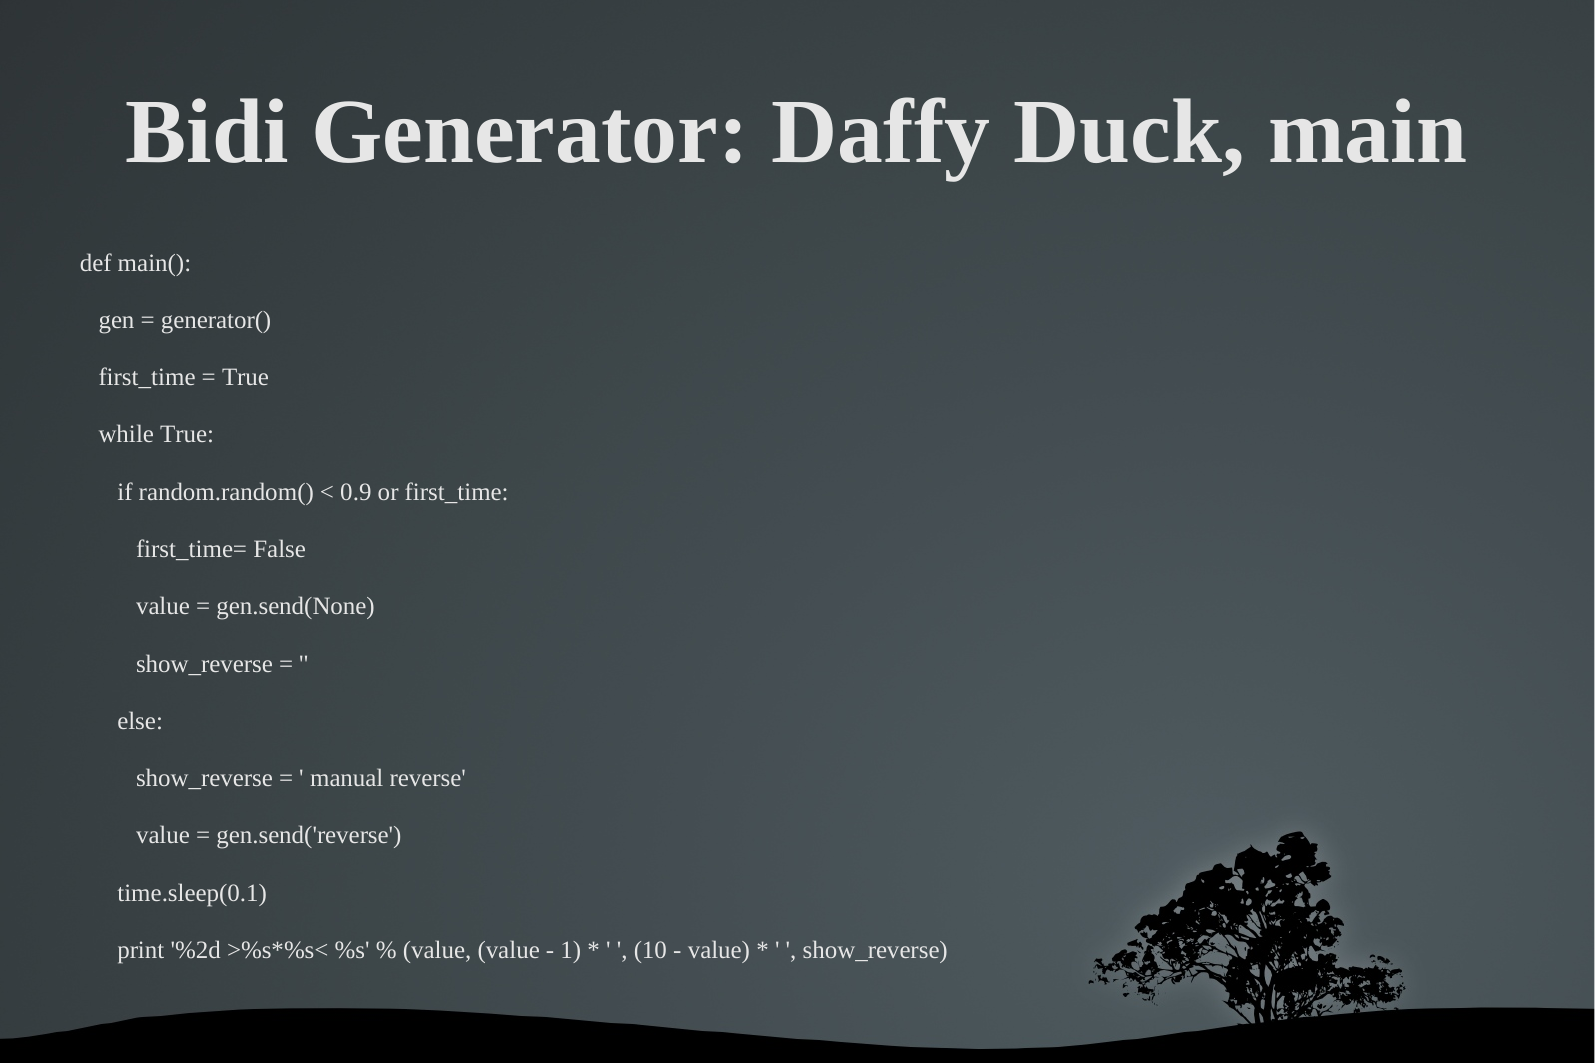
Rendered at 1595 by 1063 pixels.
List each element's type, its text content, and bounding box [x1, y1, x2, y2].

list def main(): gen = generator() first_time = True while True: if random.random() < 0.9 or first_time: first_time= False value = gen.send(None) show_reverse = '' else: show_reverse = ' manual reverse' value = gen.send('reverse') time.sleep(0.1) print '%2d >%s*%s< %s' % (value, (value - 1) * ' ', (10 - value) * ' ', show_reverse) [79, 248, 1515, 1001]
picture [0, 0, 1595, 1063]
title Bidi Generator: Daffy Duck, main [79, 42, 1515, 220]
